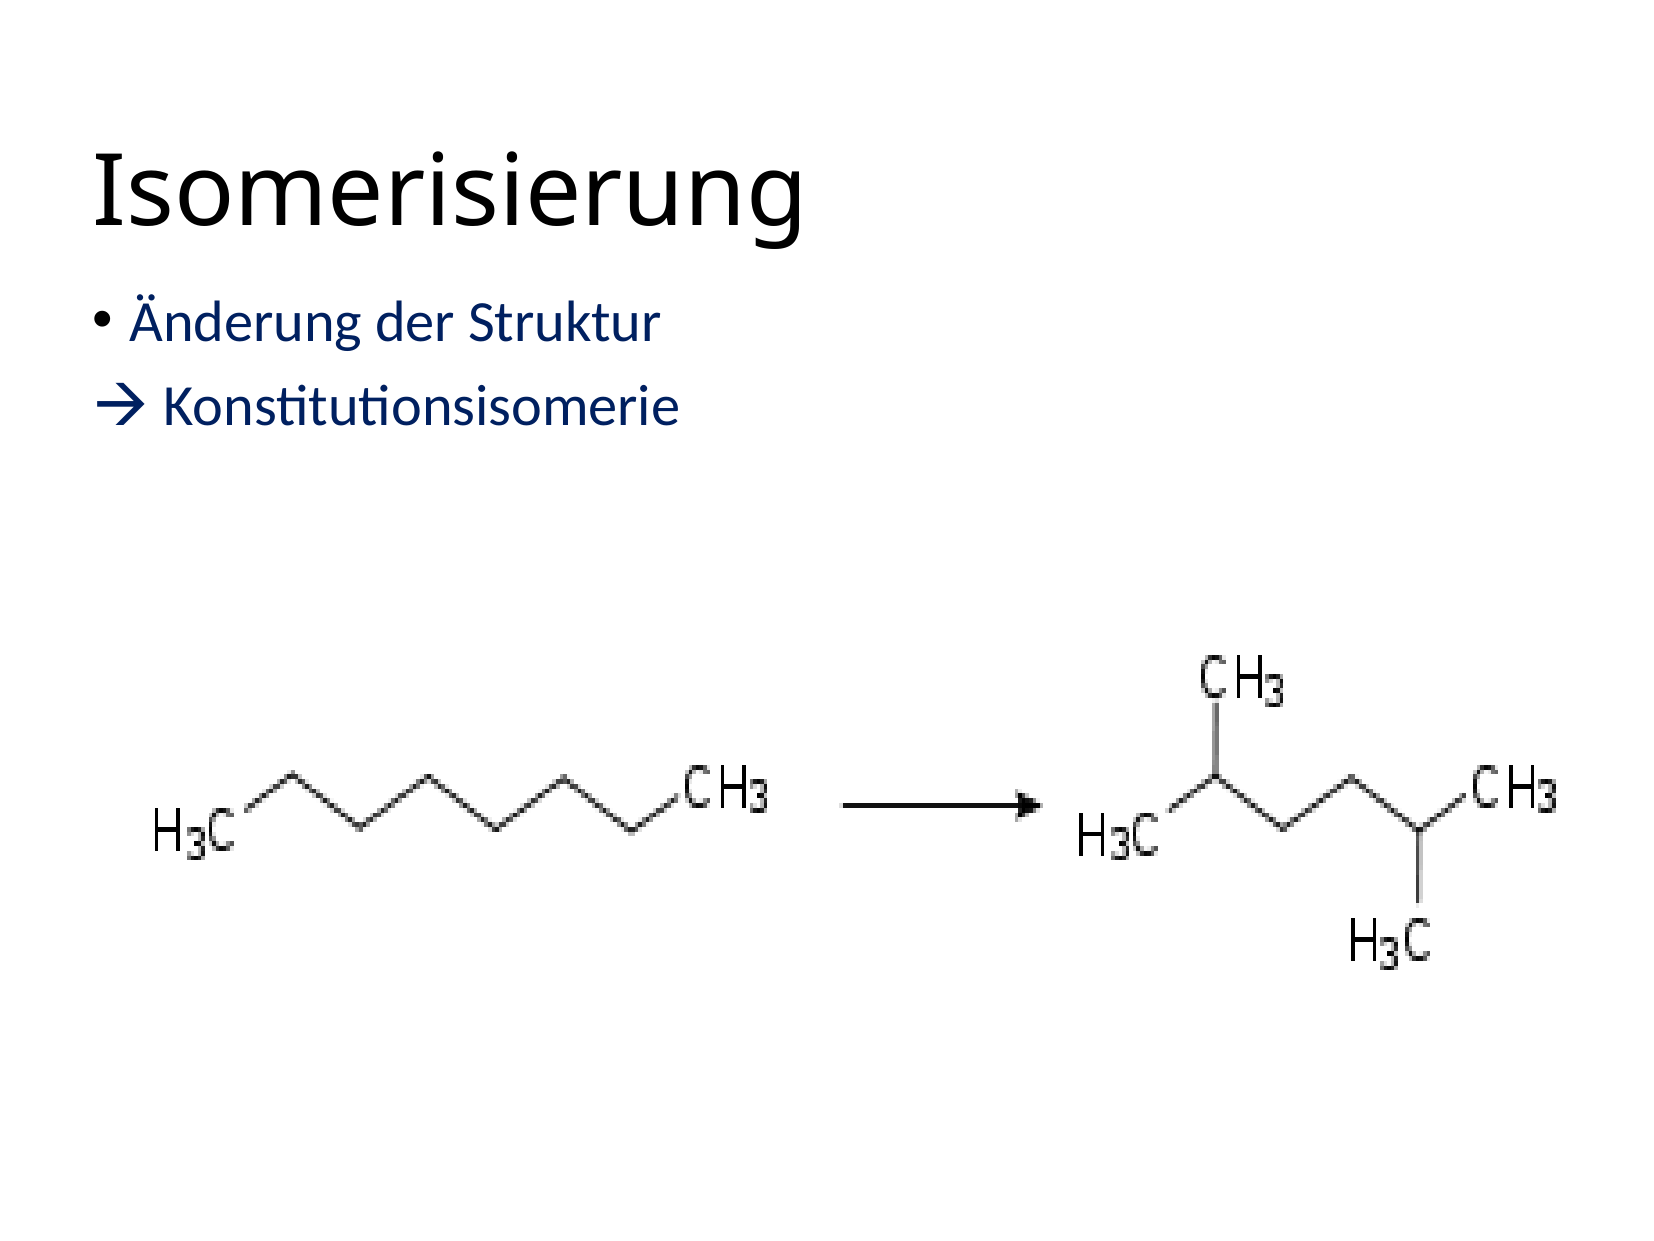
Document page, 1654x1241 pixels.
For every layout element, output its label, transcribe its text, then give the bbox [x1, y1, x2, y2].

list Änderung der Struktur  Konstitutionsisomerie [77, 283, 747, 938]
picture [141, 617, 1574, 990]
title Isomerisierung [77, 56, 1235, 330]
